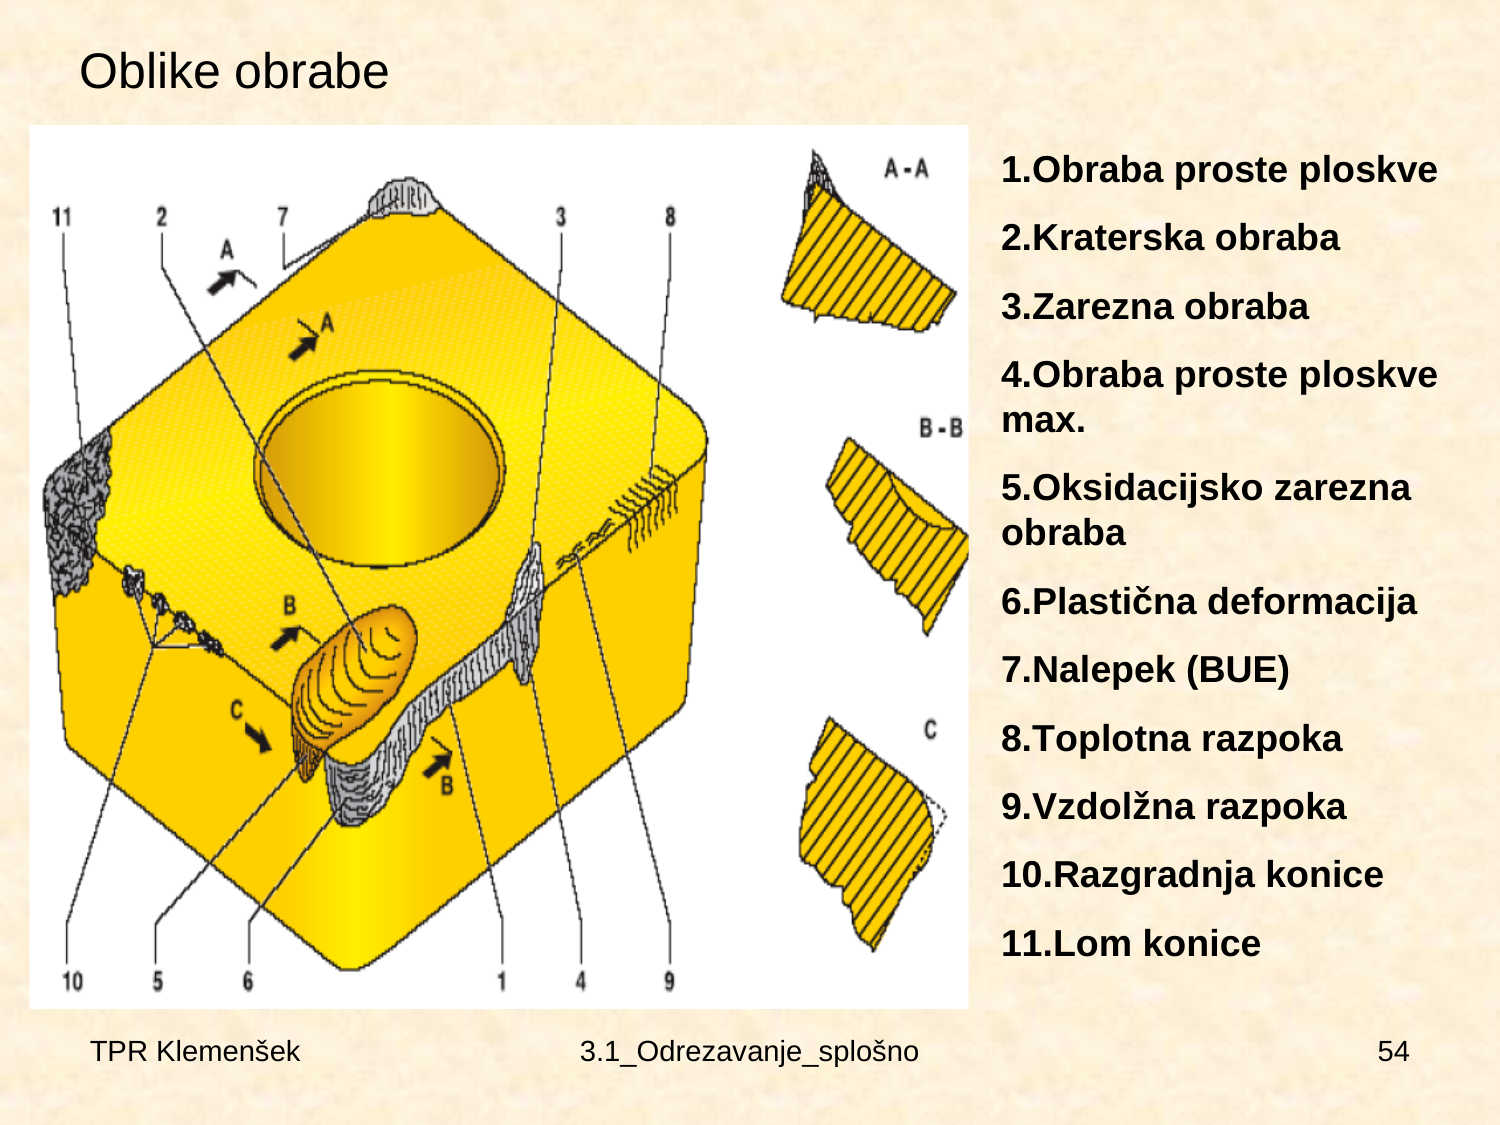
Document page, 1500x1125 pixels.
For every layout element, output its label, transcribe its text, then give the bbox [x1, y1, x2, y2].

text_box Oblike obrabe [64, 30, 644, 107]
picture [0, 0, 1500, 1125]
text_box TPR Klemenšek [74, 1024, 426, 1103]
text_box <number> [1074, 1024, 1426, 1103]
text_box 1.Obraba proste ploskve 2.Kraterska obraba 3.Zarezna obraba 4.Obraba proste ploskve max. 5.Oksidacijsko zarezna obraba 6.Plastična deformacija 7.Nalepek (BUE) 8.Toplotna razpoka 9.Vzdolžna razpoka 10.Razgradnja konice 11.Lom konice [986, 137, 1500, 1040]
text_box 3.1_Odrezavanje_splošno [512, 1024, 988, 1103]
